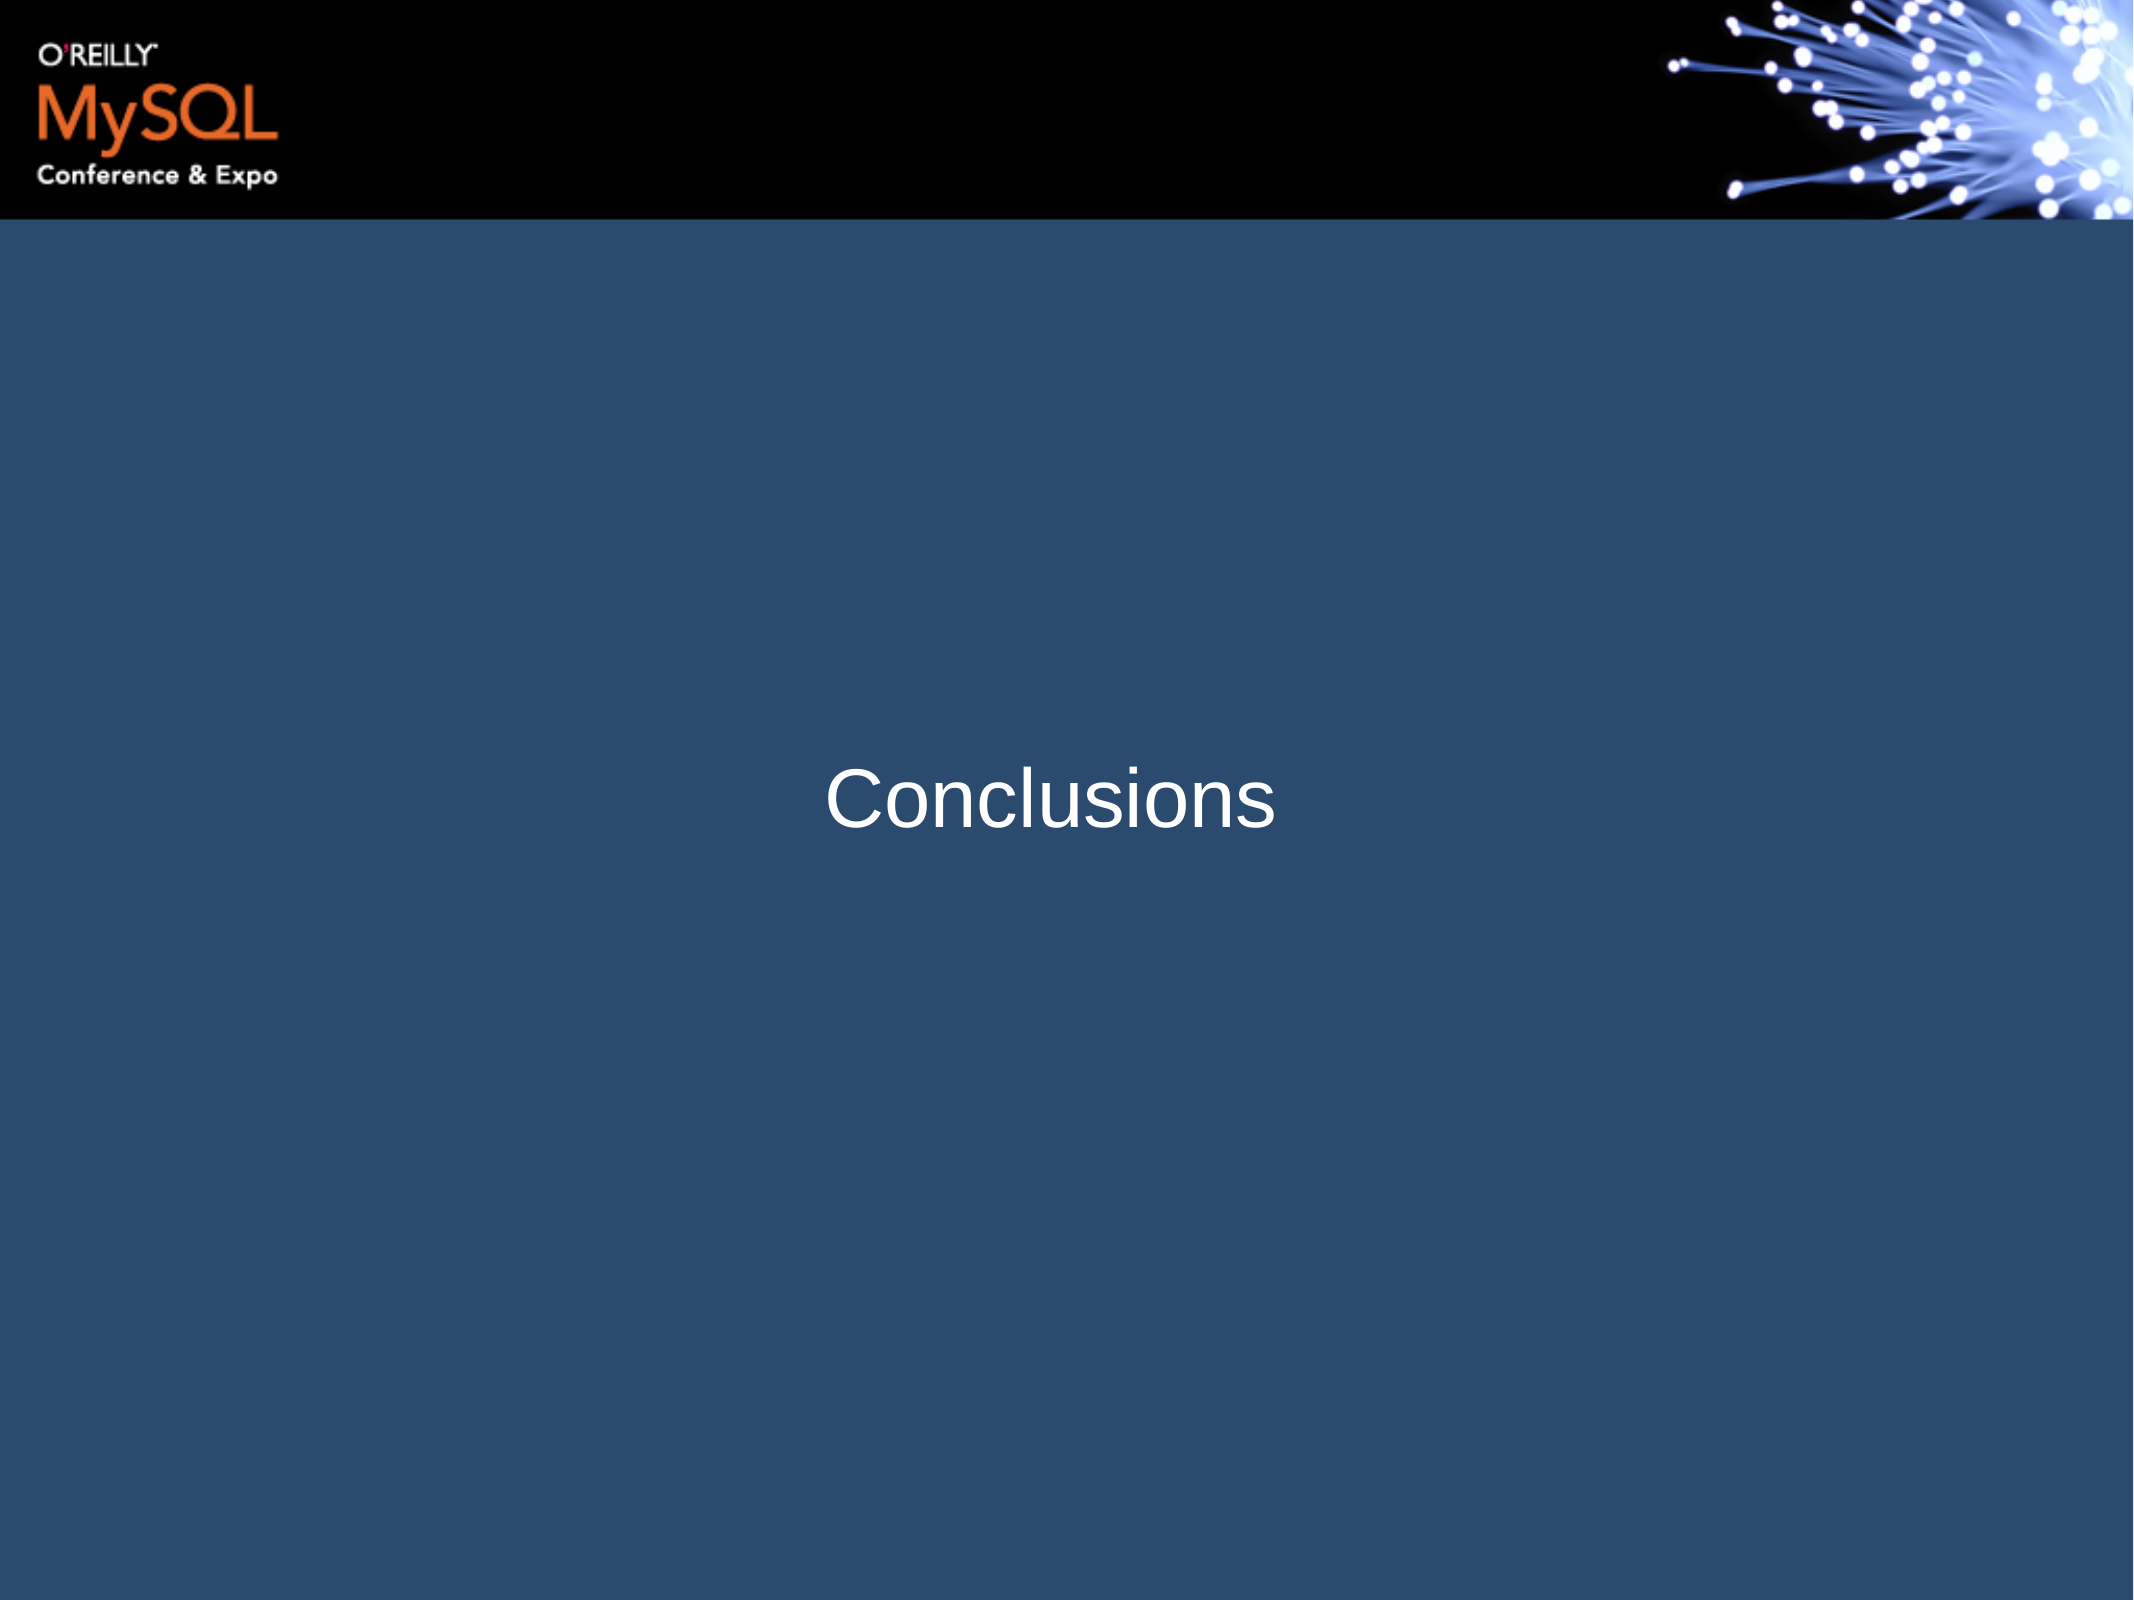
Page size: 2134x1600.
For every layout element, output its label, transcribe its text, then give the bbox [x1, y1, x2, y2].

picture [0, 0, 2134, 1600]
subtitle Conclusions [0, 265, 2103, 1324]
